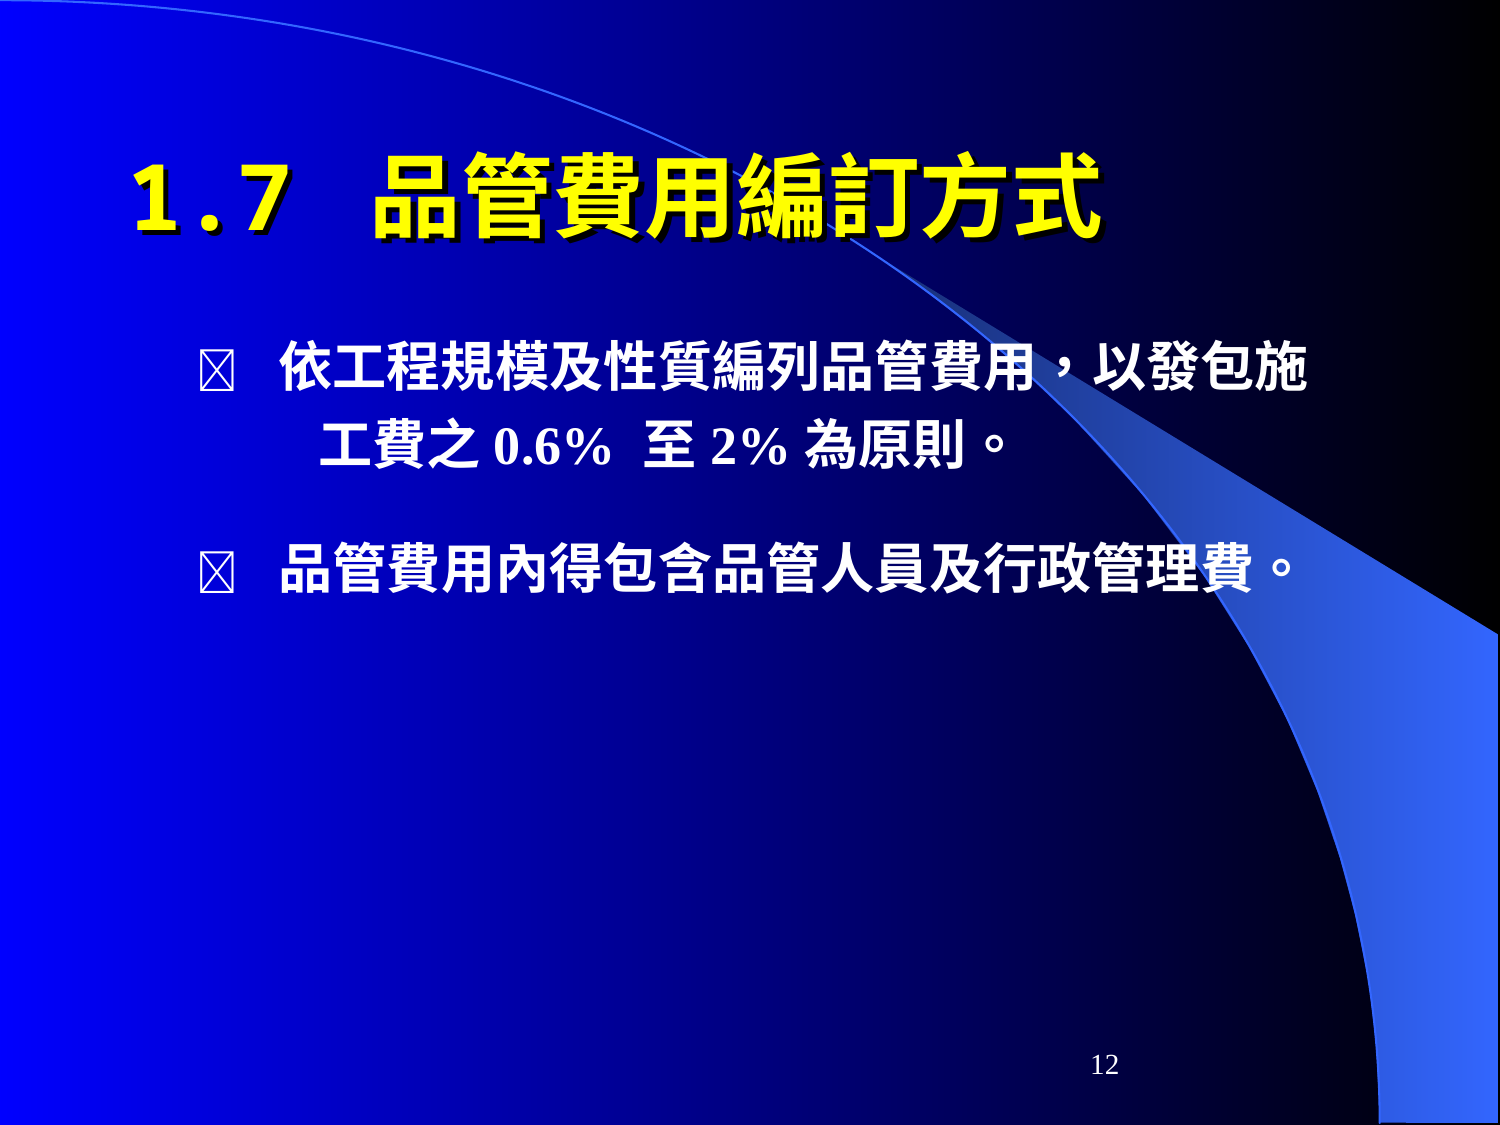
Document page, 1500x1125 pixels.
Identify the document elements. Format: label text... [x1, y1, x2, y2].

list  依工程規模及性質編列品管費用，以發包施 工費之0.6% 至2%為原則。  品管費用內得包含品管人員及行政管理費。 [125, 324, 1401, 1000]
text_box [1074, 1025, 1388, 1101]
title 1.7 品管費用編訂方式 [112, 99, 1388, 288]
